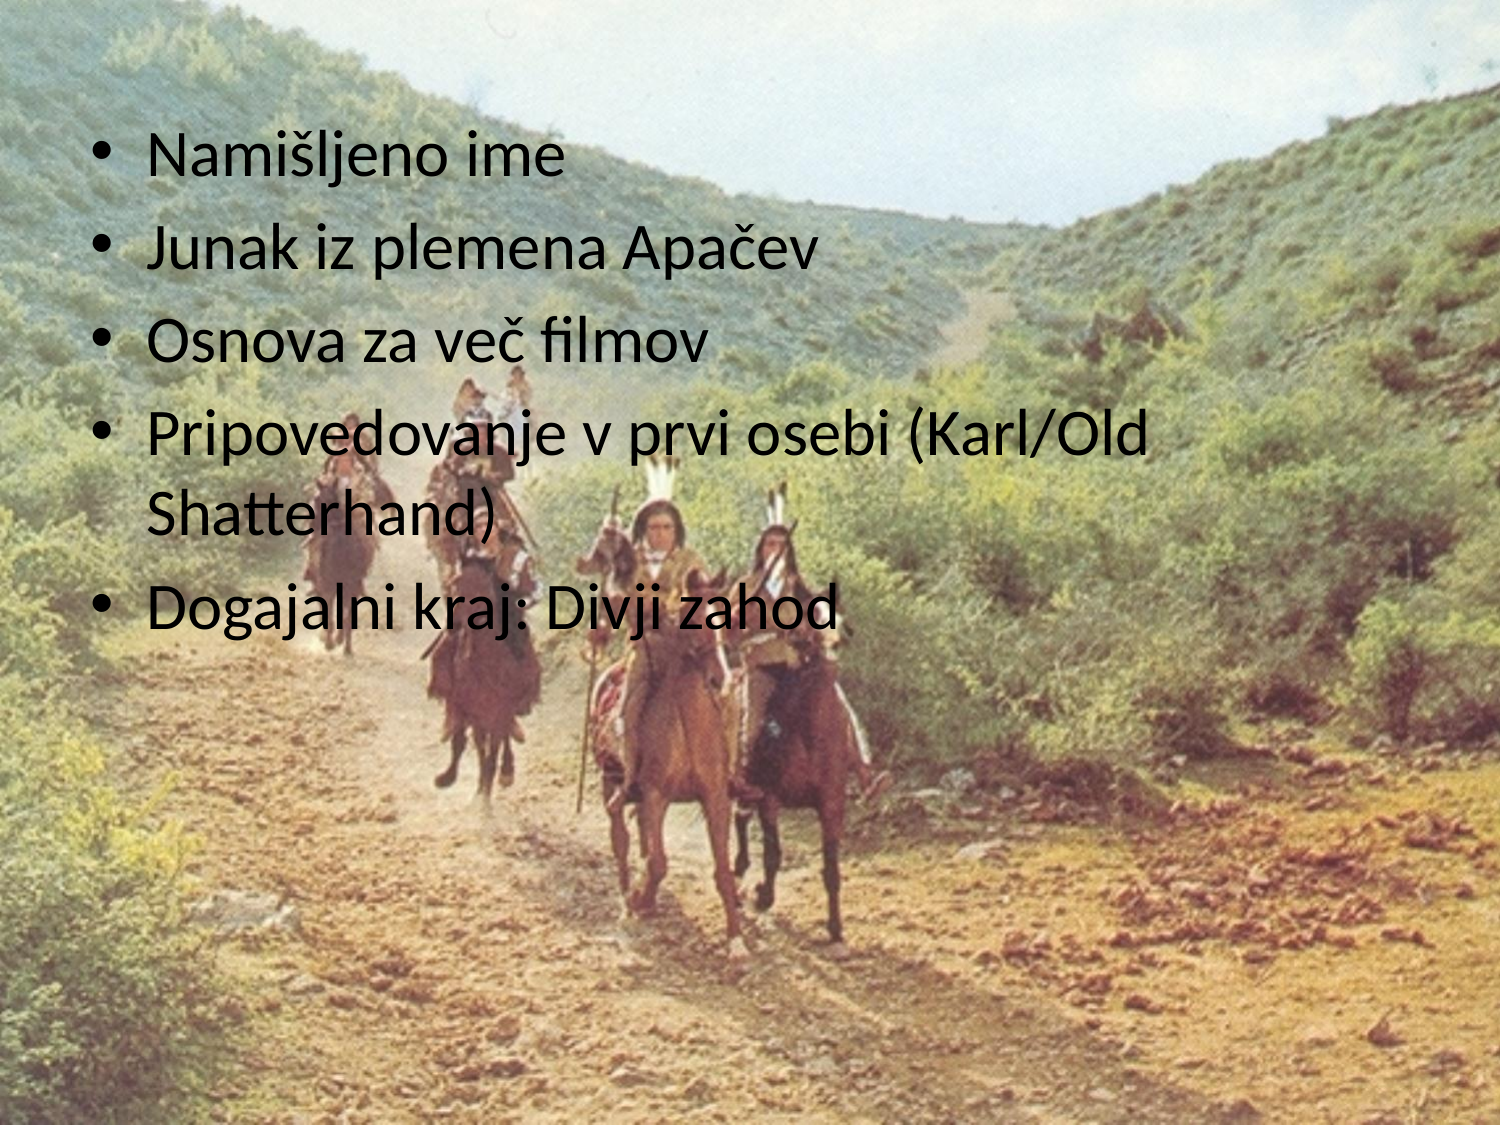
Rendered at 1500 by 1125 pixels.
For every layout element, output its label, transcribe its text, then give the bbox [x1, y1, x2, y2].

list Namišljeno ime Junak iz plemena Apačev Osnova za več filmov Pripovedovanje v prvi osebi (Karl/Old Shatterhand) Dogajalni kraj: Divji zahod [75, 101, 1425, 1005]
picture [0, 0, 1500, 1125]
